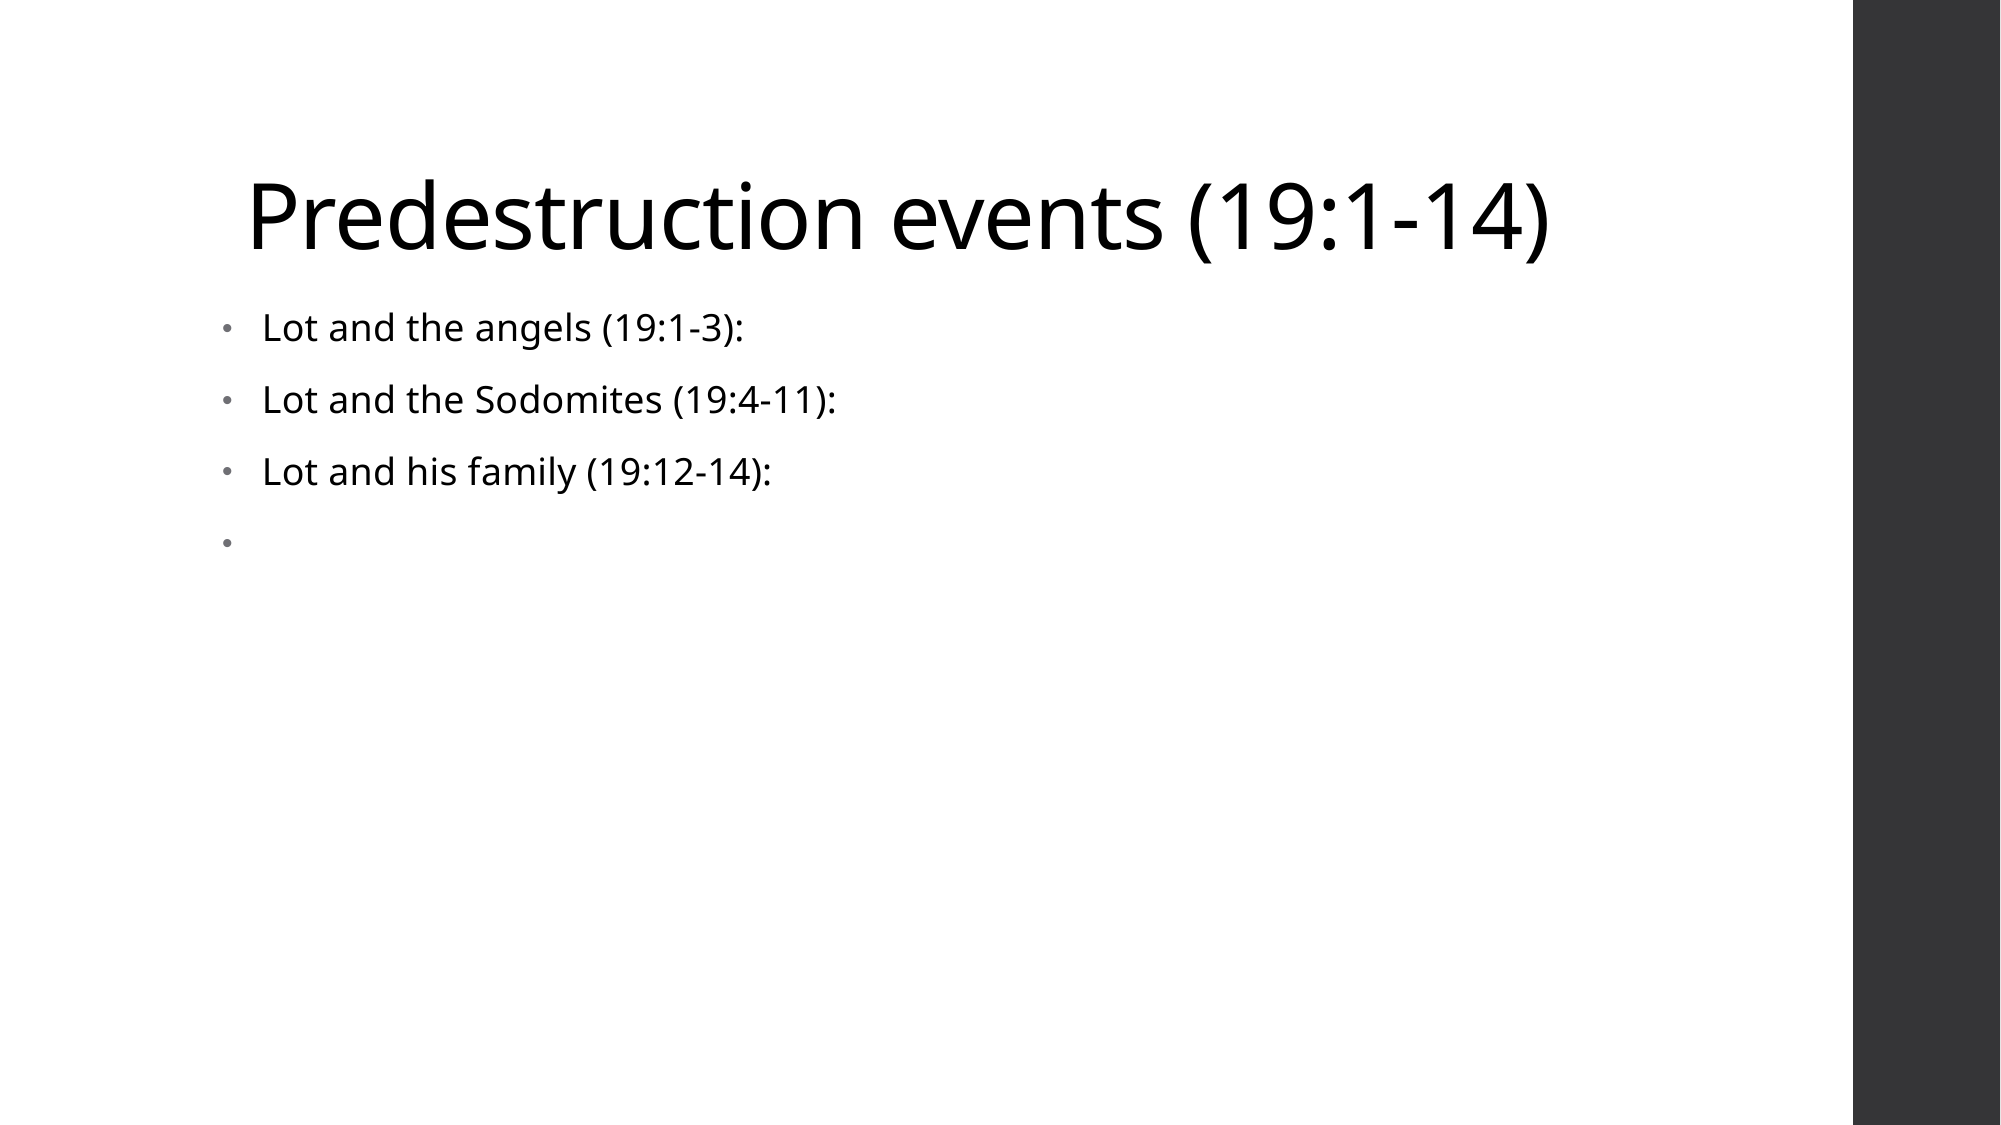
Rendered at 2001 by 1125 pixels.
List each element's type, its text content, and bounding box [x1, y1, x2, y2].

list Lot and the angels (19:1-3): Lot and the Sodomites (19:4-11): Lot and his family (19:12-14): [206, 299, 1617, 1014]
title Predestruction events (19:1-14) [206, 60, 1797, 278]
